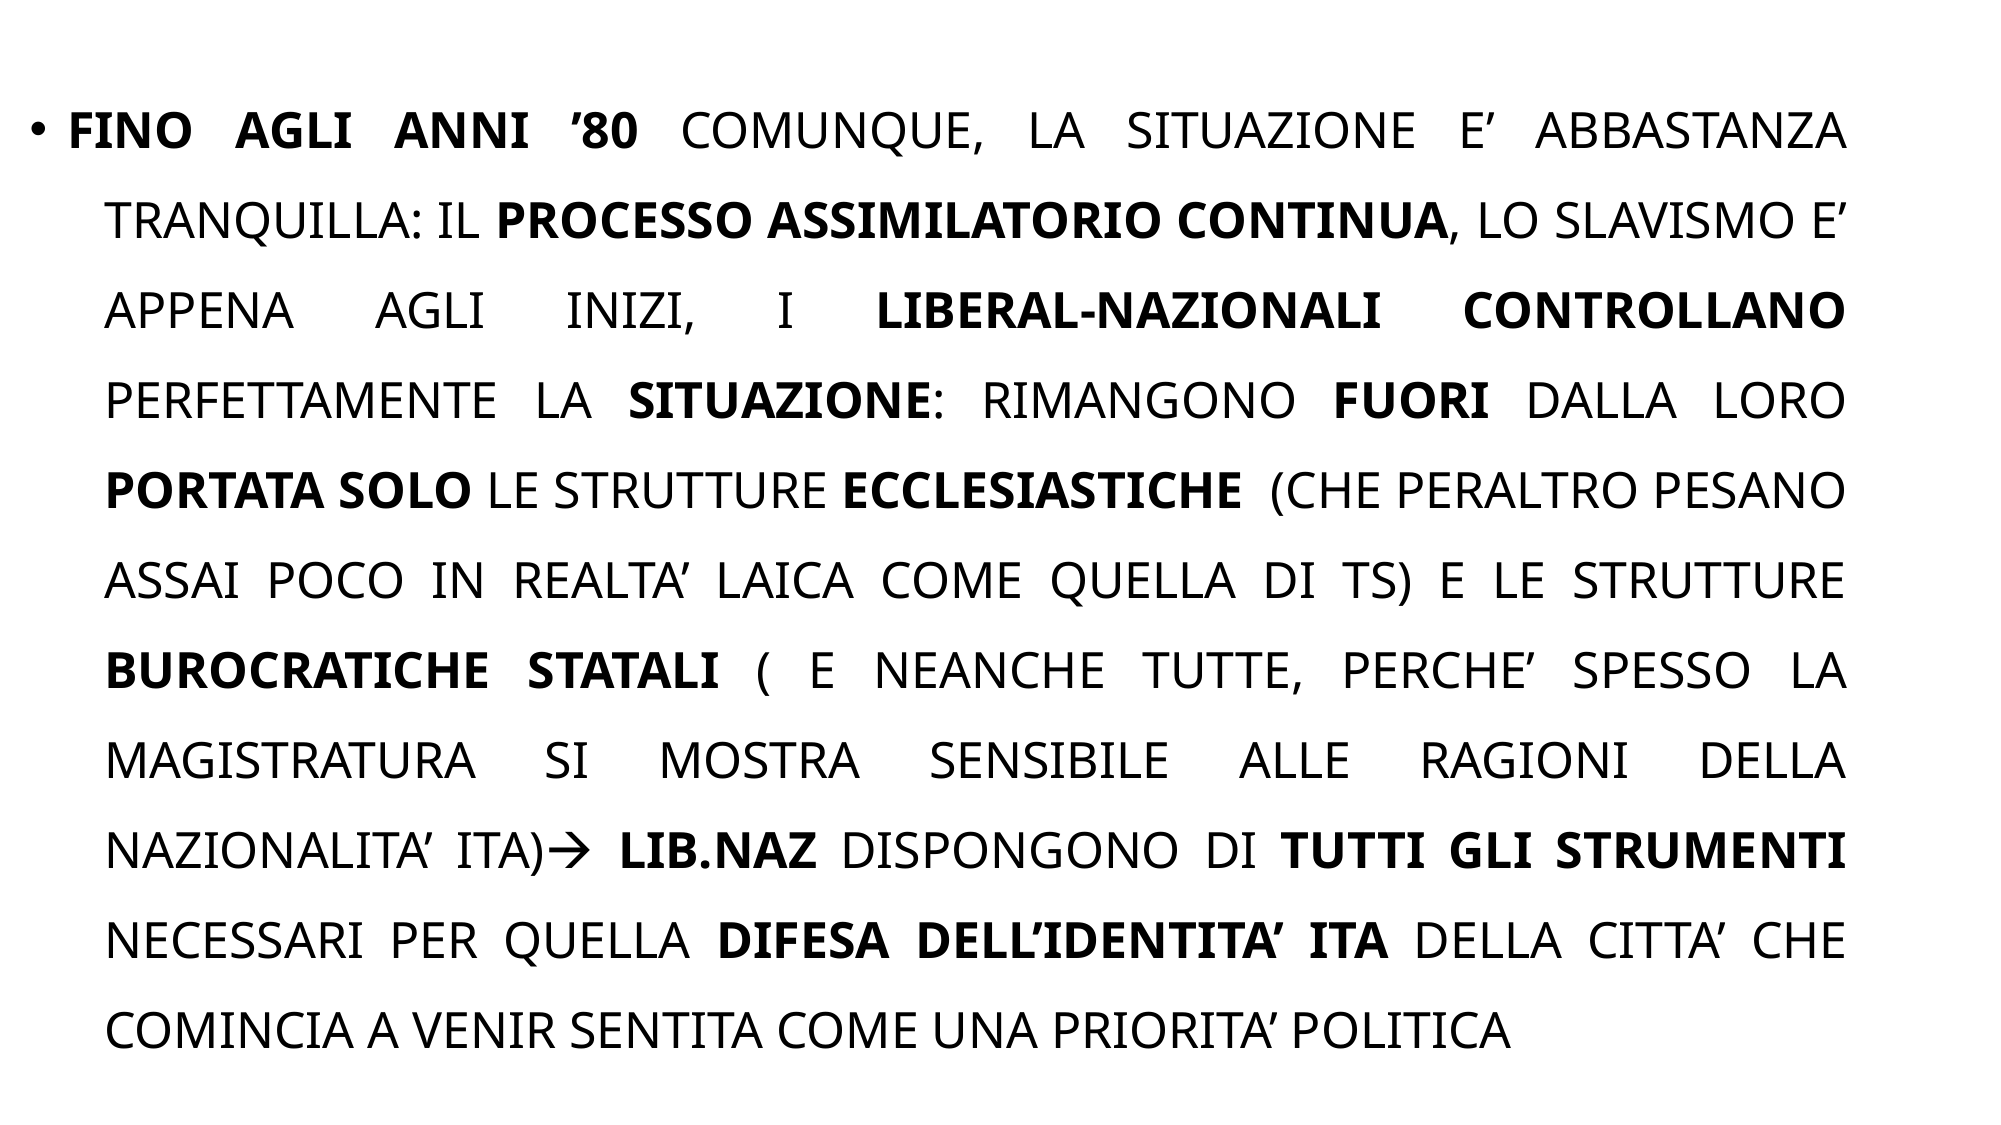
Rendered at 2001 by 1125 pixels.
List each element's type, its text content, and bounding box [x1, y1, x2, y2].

list FINO AGLI ANNI ’80 COMUNQUE, LA SITUAZIONE E’ ABBASTANZA TRANQUILLA: IL PROCESSO ASSIMILATORIO CONTINUA, LO SLAVISMO E’ APPENA AGLI INIZI, I LIBERAL-NAZIONALI CONTROLLANO PERFETTAMENTE LA SITUAZIONE: RIMANGONO FUORI DALLA LORO PORTATA SOLO LE STRUTTURE ECCLESIASTICHE (CHE PERALTRO PESANO ASSAI POCO IN REALTA’ LAICA COME QUELLA DI TS) E LE STRUTTURE BUROCRATICHE STATALI ( E NEANCHE TUTTE, PERCHE’ SPESSO LA MAGISTRATURA SI MOSTRA SENSIBILE ALLE RAGIONI DELLA NAZIONALITA’ ITA) LIB.NAZ DISPONGONO DI TUTTI GLI STRUMENTI NECESSARI PER QUELLA DIFESA DELL’IDENTITA’ ITA DELLA CITTA’ CHE COMINCIA A VENIR SENTITA COME UNA PRIORITA’ POLITICA [14, 61, 1863, 1115]
